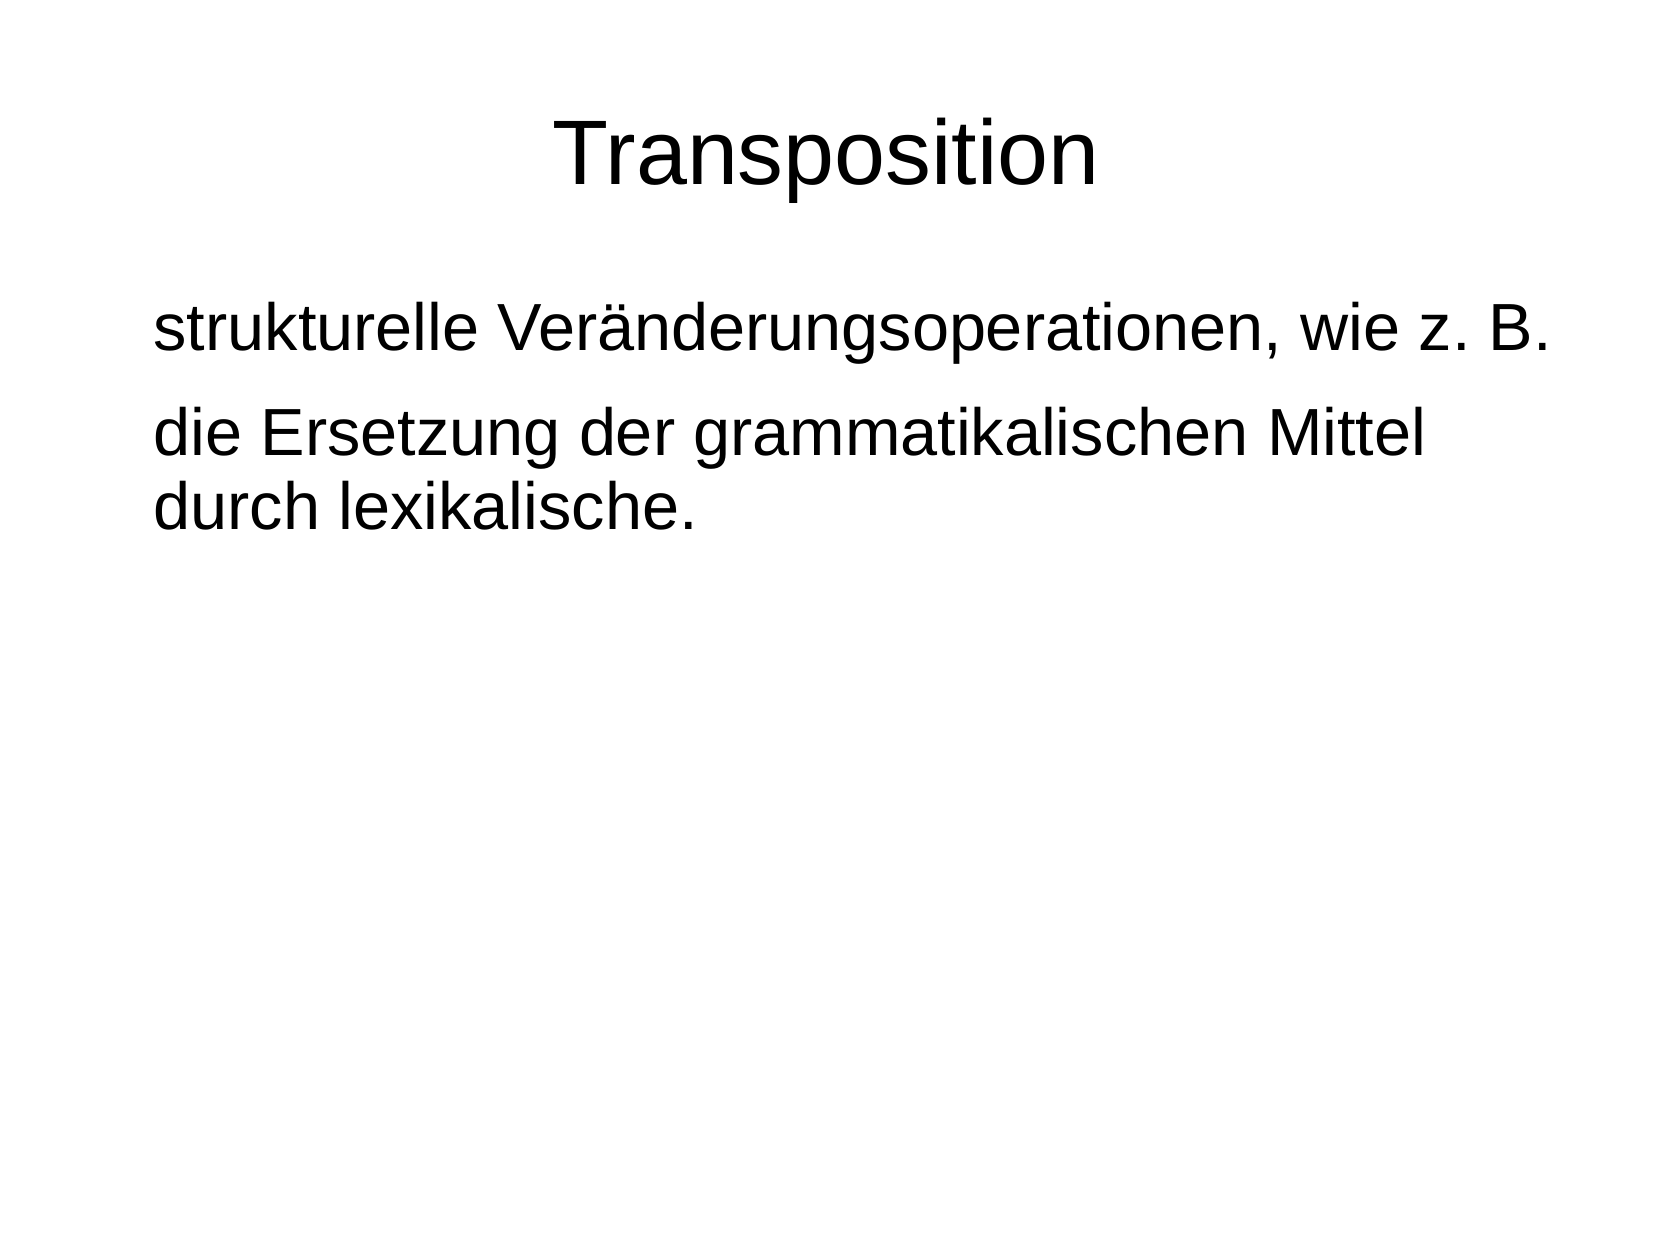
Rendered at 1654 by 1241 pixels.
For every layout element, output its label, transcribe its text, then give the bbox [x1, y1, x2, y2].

title Transposition [82, 49, 1571, 257]
list strukturelle Veränderungsoperationen, wie z. B. die Ersetzung der grammatikalischen Mittel durch lexikalische. [82, 290, 1571, 1010]
